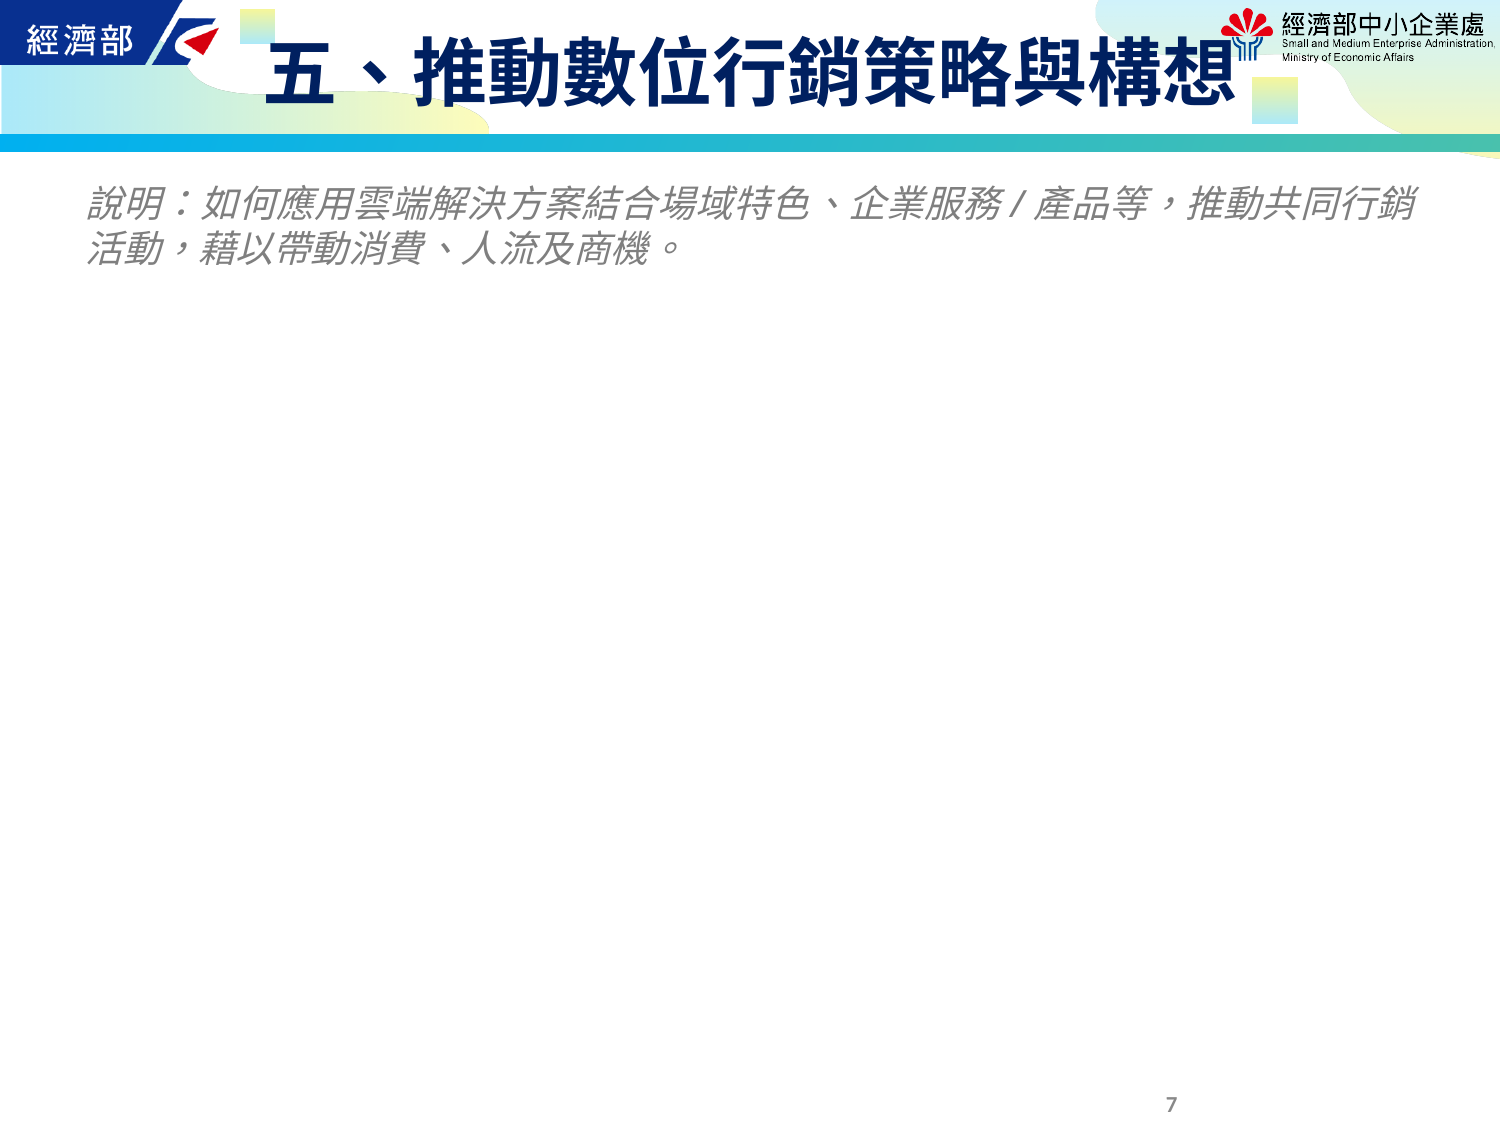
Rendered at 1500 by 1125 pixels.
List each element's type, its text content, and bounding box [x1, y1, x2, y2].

title 五、推動數位行銷策略與構想 [0, 0, 1500, 142]
text_box 6 [1150, 1073, 1500, 1125]
text_box 說明：如何應用雲端解決方案結合場域特色、企業服務/產品等，推動共同行銷活動，藉以帶動消費、人流及商機。 [71, 173, 1429, 294]
